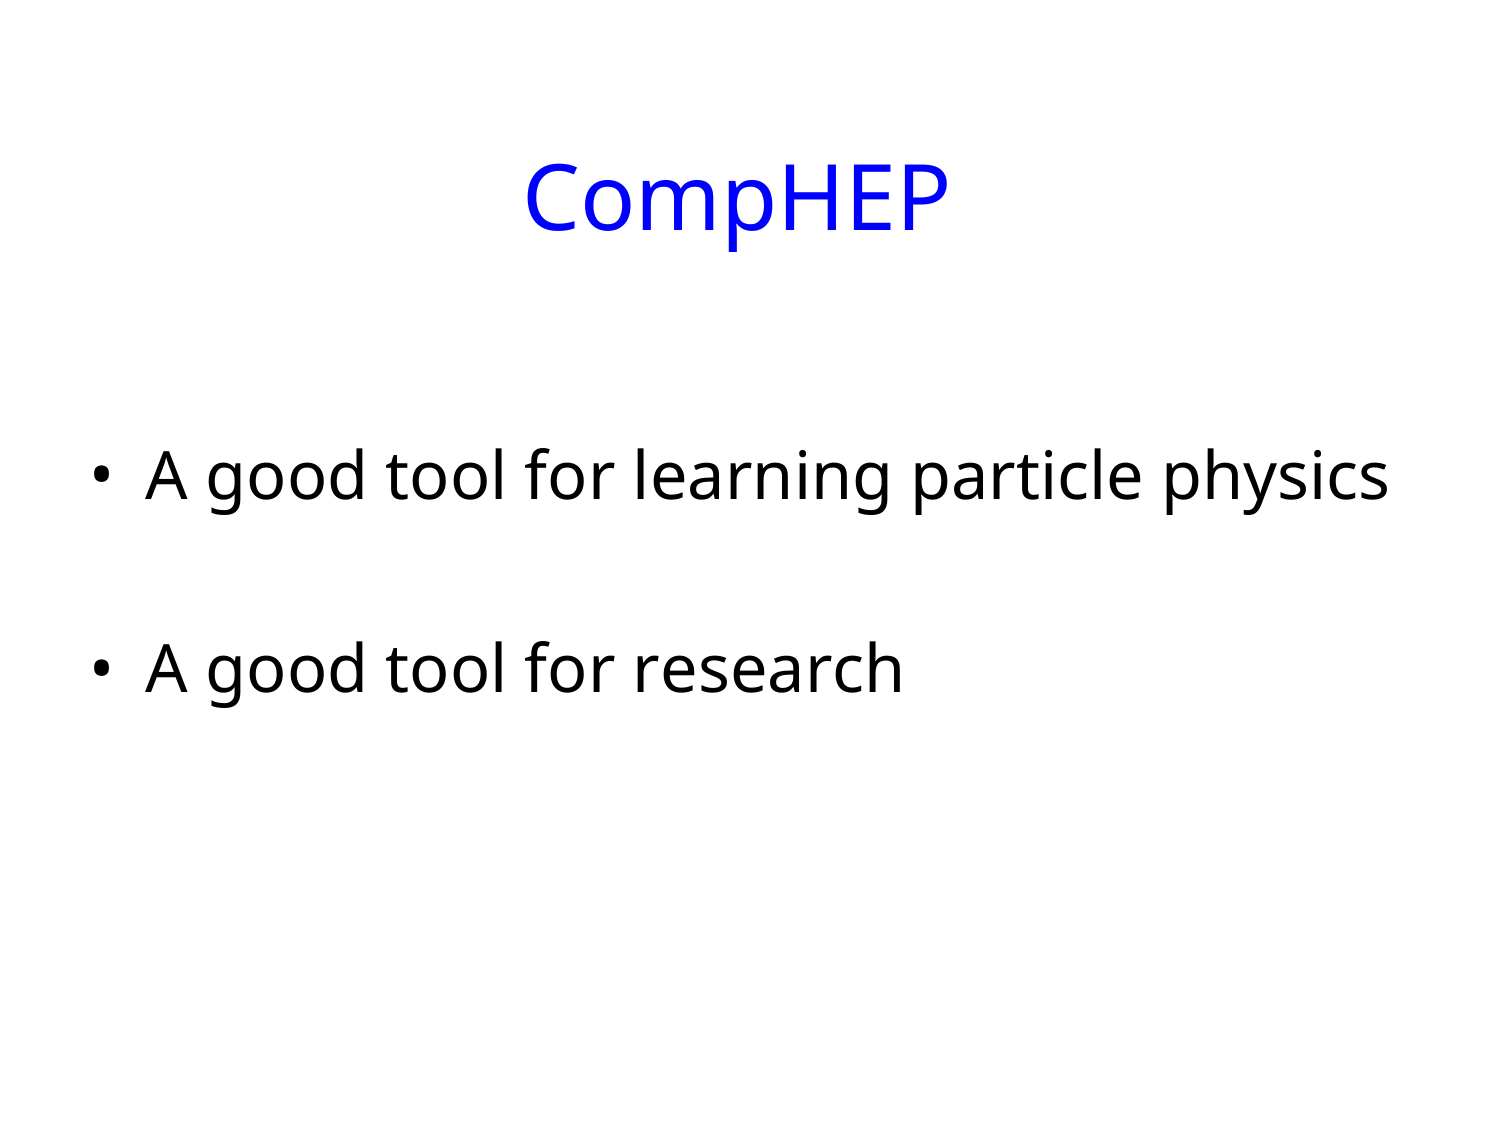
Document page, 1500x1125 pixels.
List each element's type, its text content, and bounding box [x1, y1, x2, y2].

list A good tool for learning particle physics A good tool for research [75, 425, 1426, 776]
title CompHEP [62, 99, 1413, 288]
